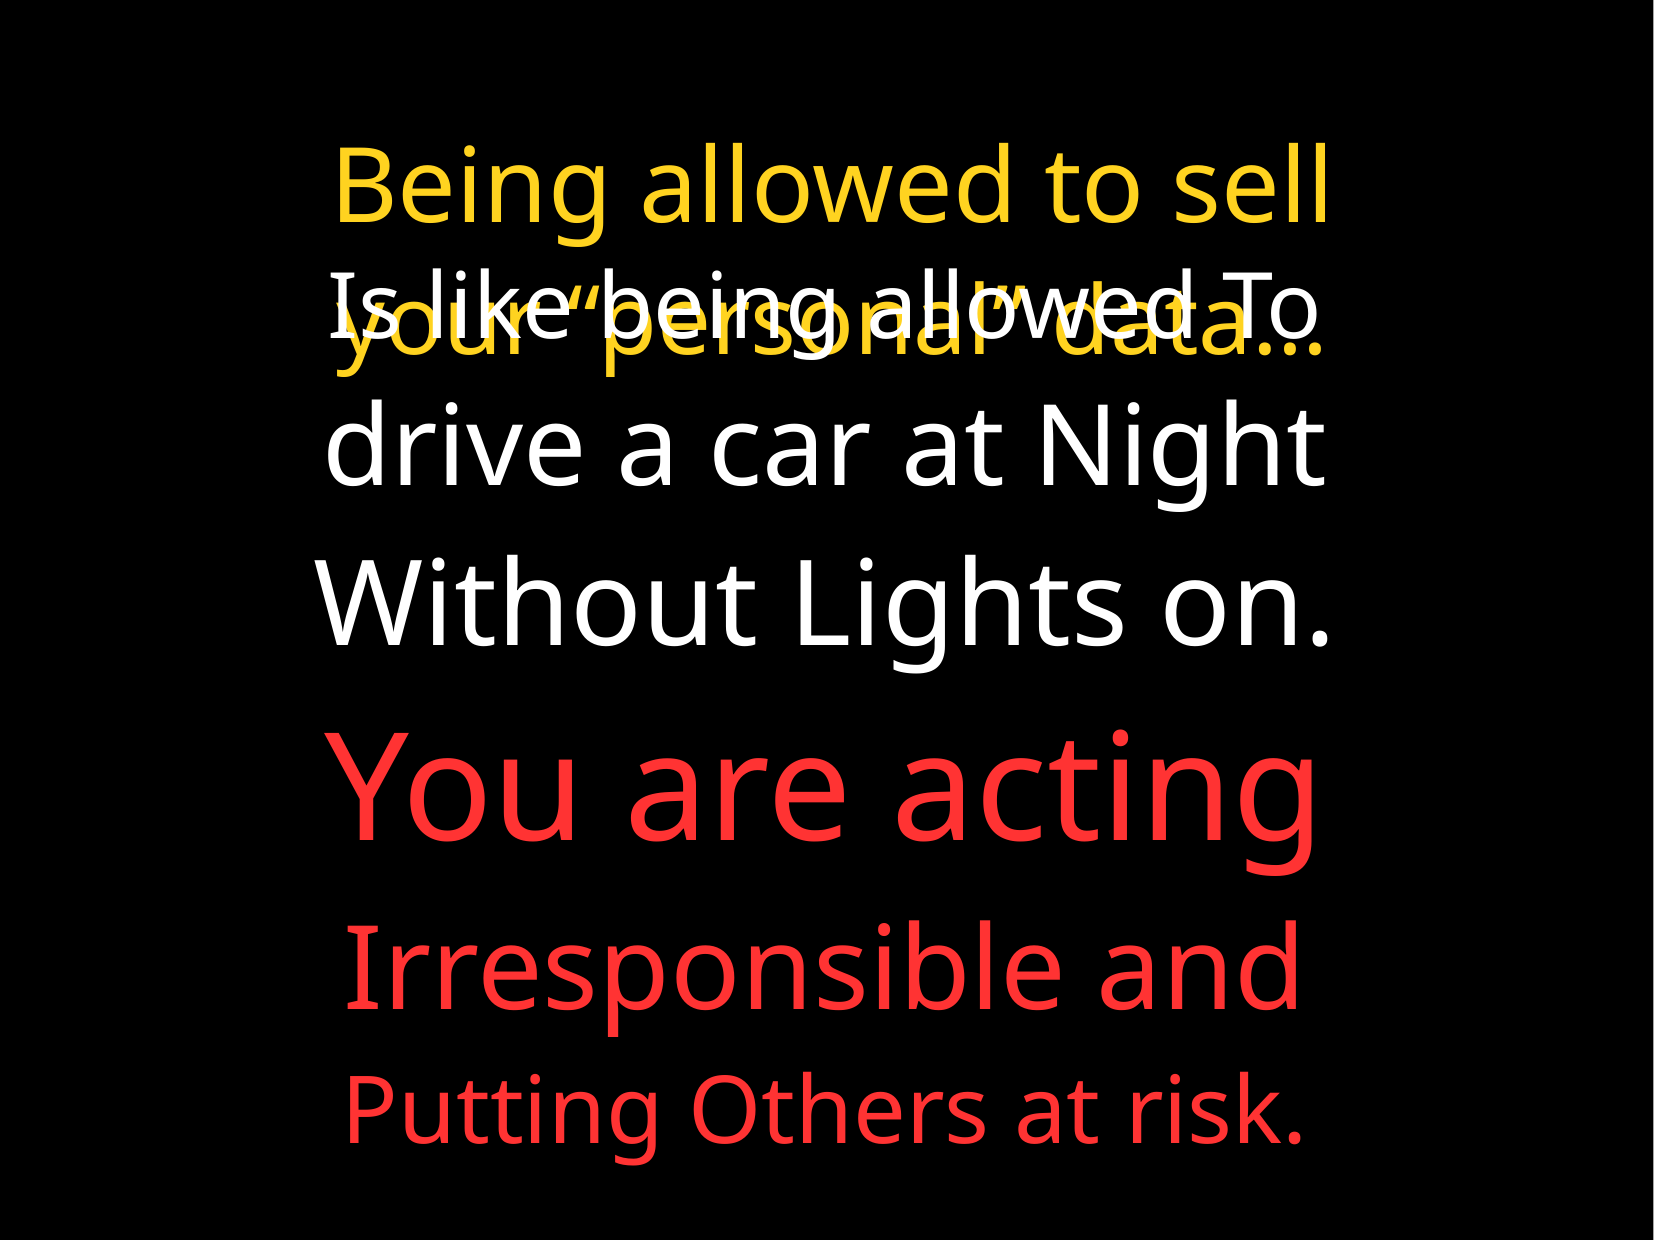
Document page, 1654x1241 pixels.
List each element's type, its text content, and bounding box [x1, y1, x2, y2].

subtitle Is like being allowed To drive a car at Night Without Lights on. You are acting Irresponsible and Putting Others at risk. [97, 256, 1553, 1156]
title Being allowed to sell your “personal” data… [88, 113, 1577, 380]
